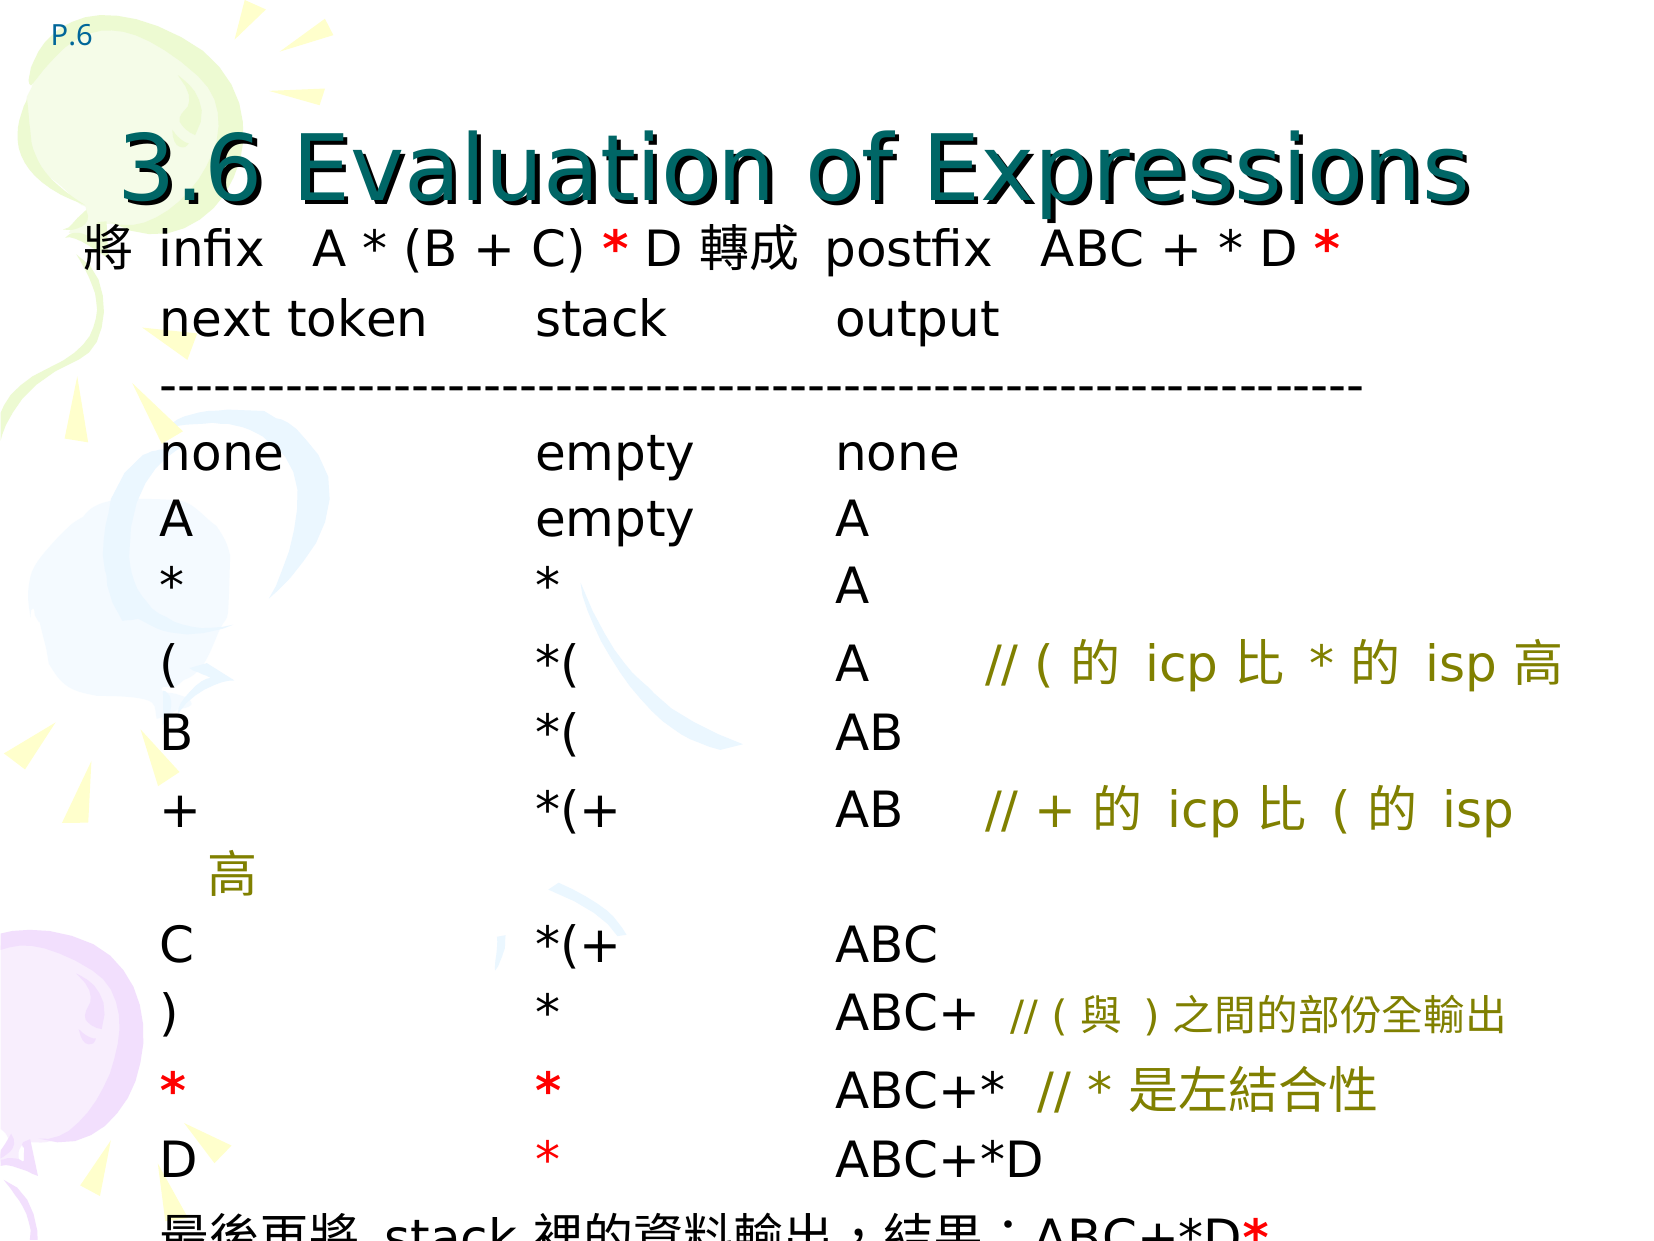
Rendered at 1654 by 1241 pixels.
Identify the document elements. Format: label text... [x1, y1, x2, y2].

list 將 infix A * (B + C) * D 轉成 postfix ABC + * D * next token stack output ------------------------------------------------------------------- none empty none A empty A * * A ( *( A // ( 的 icp 比 * 的 isp 高 B *( AB + *(+ AB // + 的 icp 比 ( 的 isp 高 C *(+ ABC ) * ABC+ // ( 與 ) 之間的部份全輸出 * * ABC+* // * 是左結合性 D * ABC+*D 最後再將 stack 裡的資料輸出，結果：ABC+*D* [65, 214, 1565, 1241]
title 3.6 Evaluation of Expressions [55, 71, 1534, 271]
